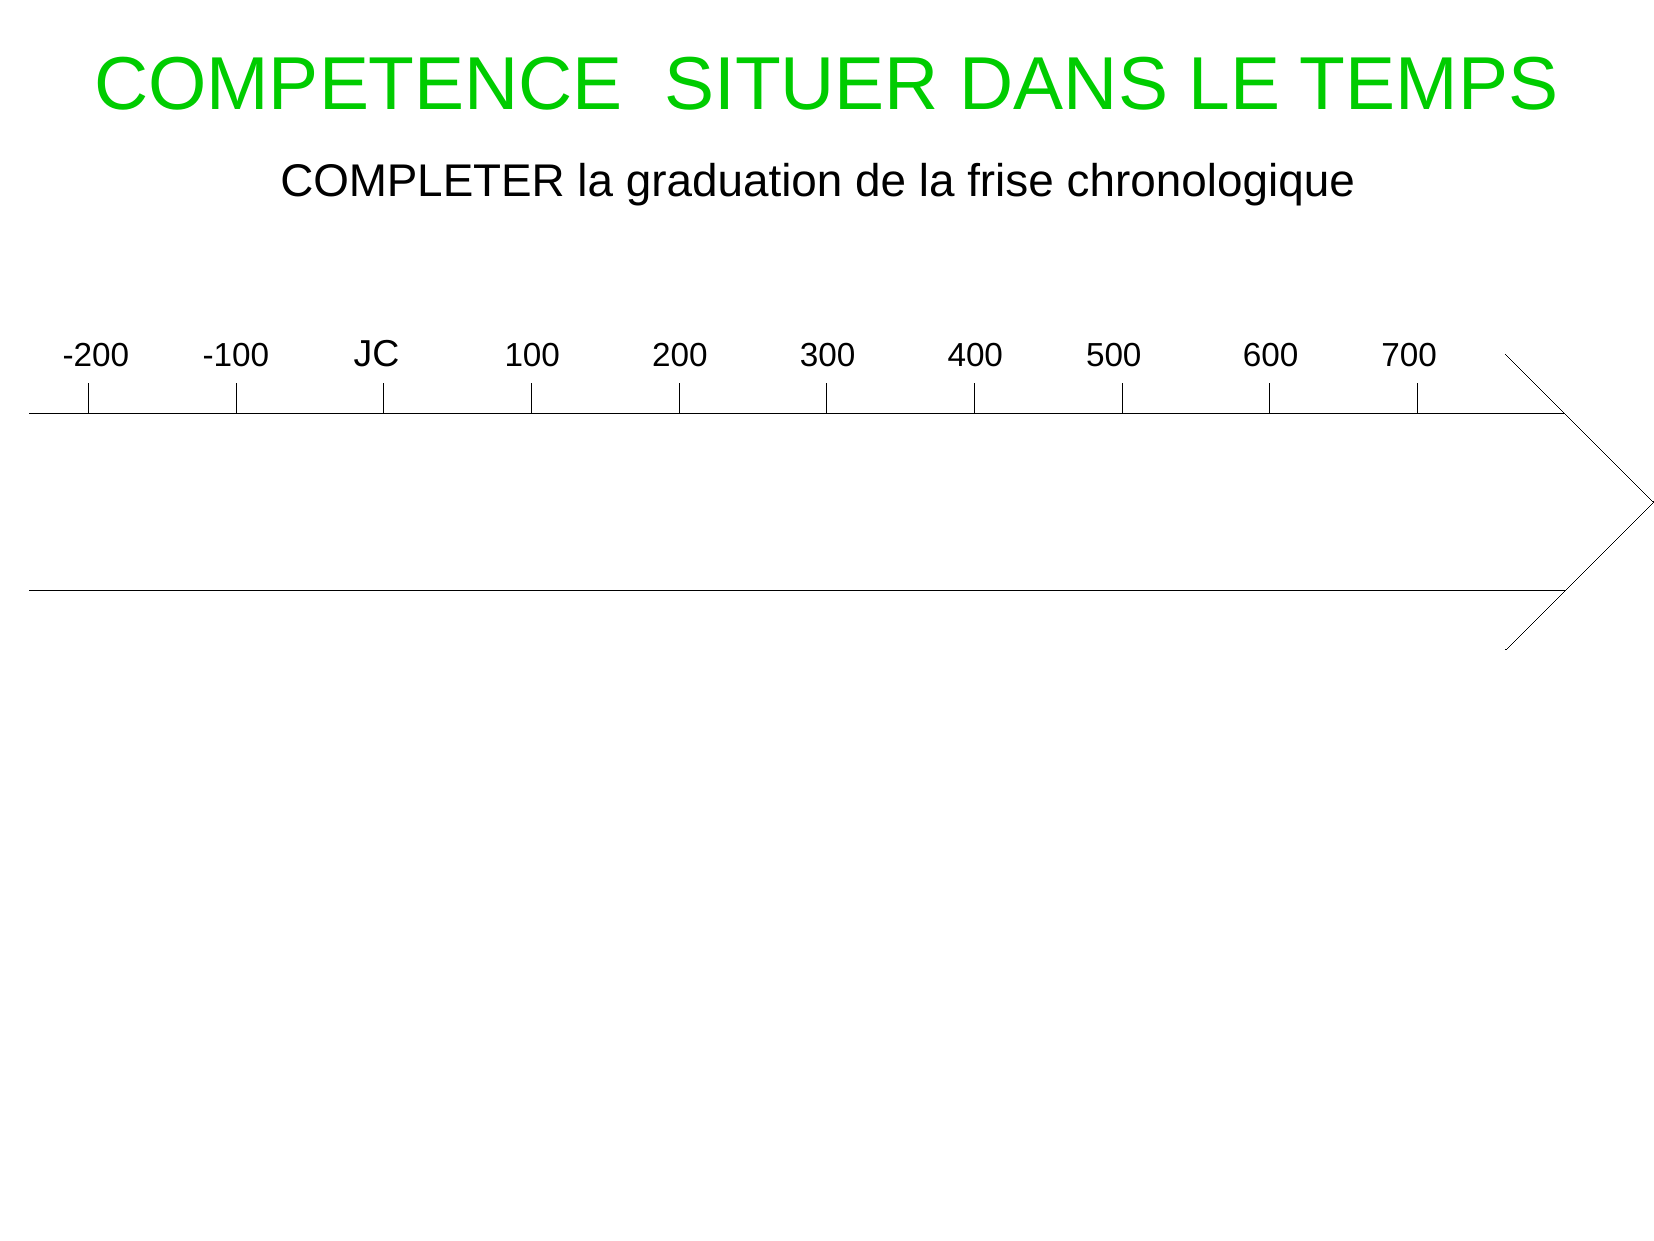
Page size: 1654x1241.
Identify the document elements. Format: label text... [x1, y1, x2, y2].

text_box -200 -100 JC 100 200 300 400 500 600 700 [29, 324, 1536, 382]
title COMPETENCE SITUER DANS LE TEMPS [29, 41, 1625, 126]
text_box COMPLETER la graduation de la frise chronologique [265, 147, 1447, 214]
